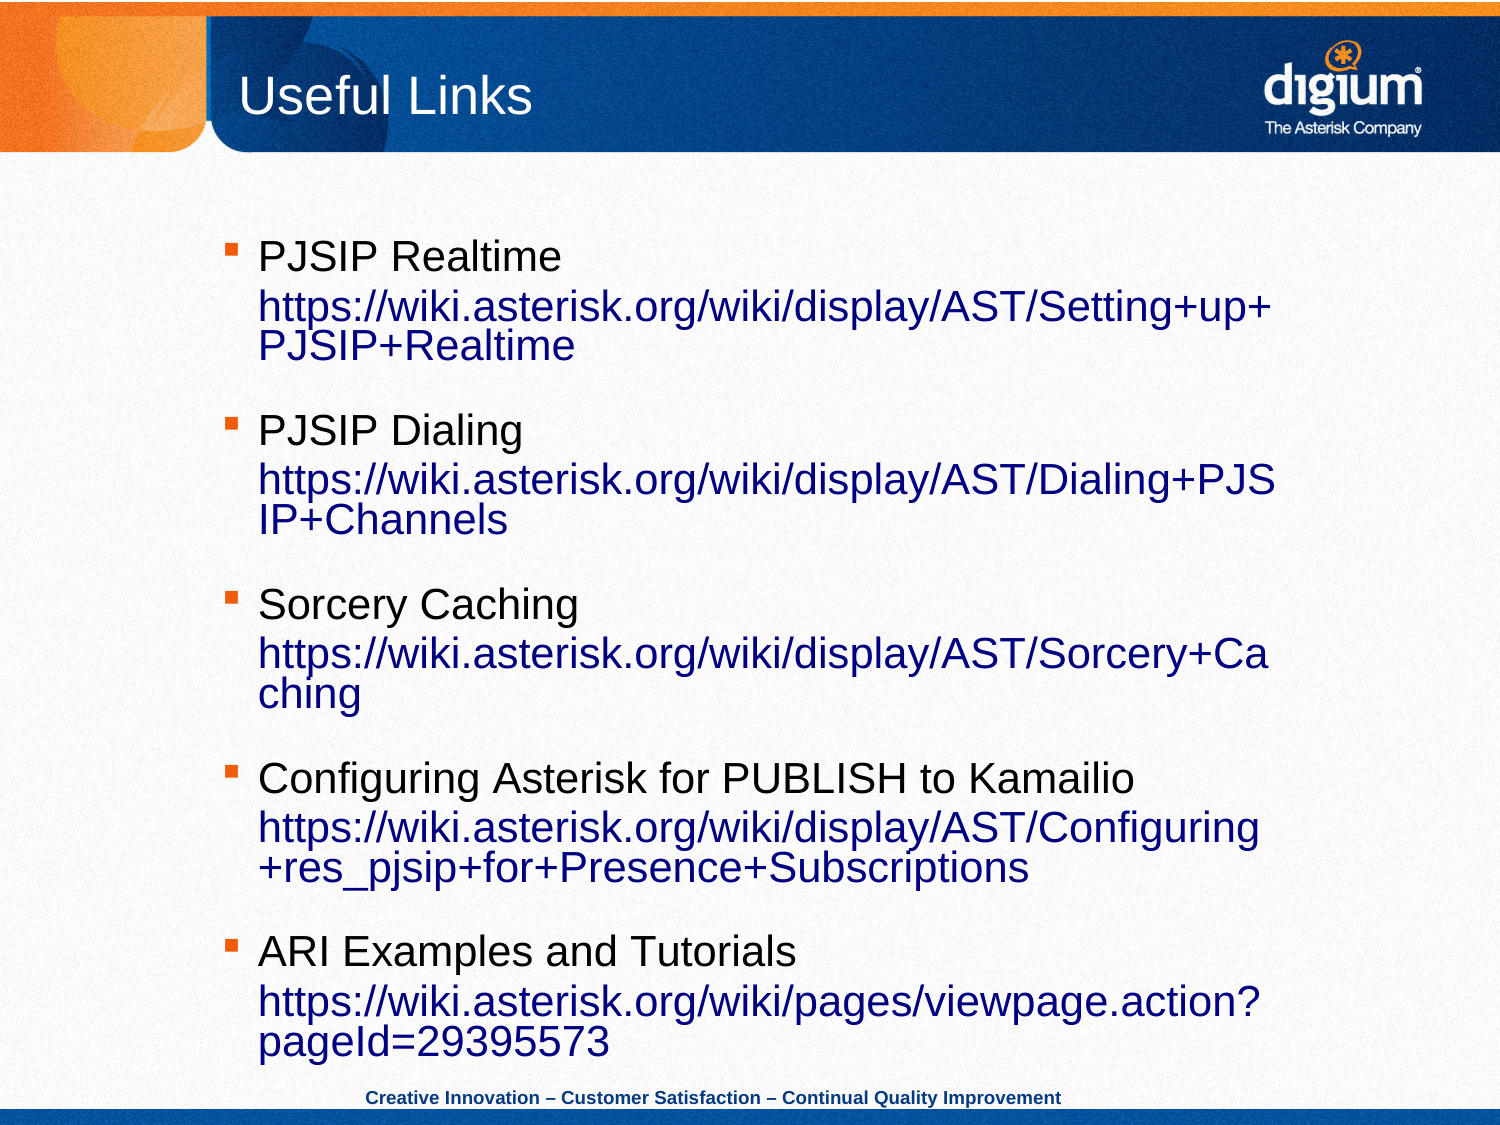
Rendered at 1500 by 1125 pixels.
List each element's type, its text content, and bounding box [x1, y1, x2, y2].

list PJSIP Realtime https://wiki.asterisk.org/wiki/display/AST/Setting+up+PJSIP+Realtime PJSIP Dialing https://wiki.asterisk.org/wiki/display/AST/Dialing+PJSIP+Channels Sorcery Caching https://wiki.asterisk.org/wiki/display/AST/Sorcery+Caching Configuring Asterisk for PUBLISH to Kamailio https://wiki.asterisk.org/wiki/display/AST/Configuring+res_pjsip+for+Presence+Subscriptions ARI Examples and Tutorials https://wiki.asterisk.org/wiki/pages/viewpage.action?pageId=29395573 [206, 224, 1301, 877]
picture [0, 2, 1500, 1125]
title Useful Links [238, 27, 1243, 127]
